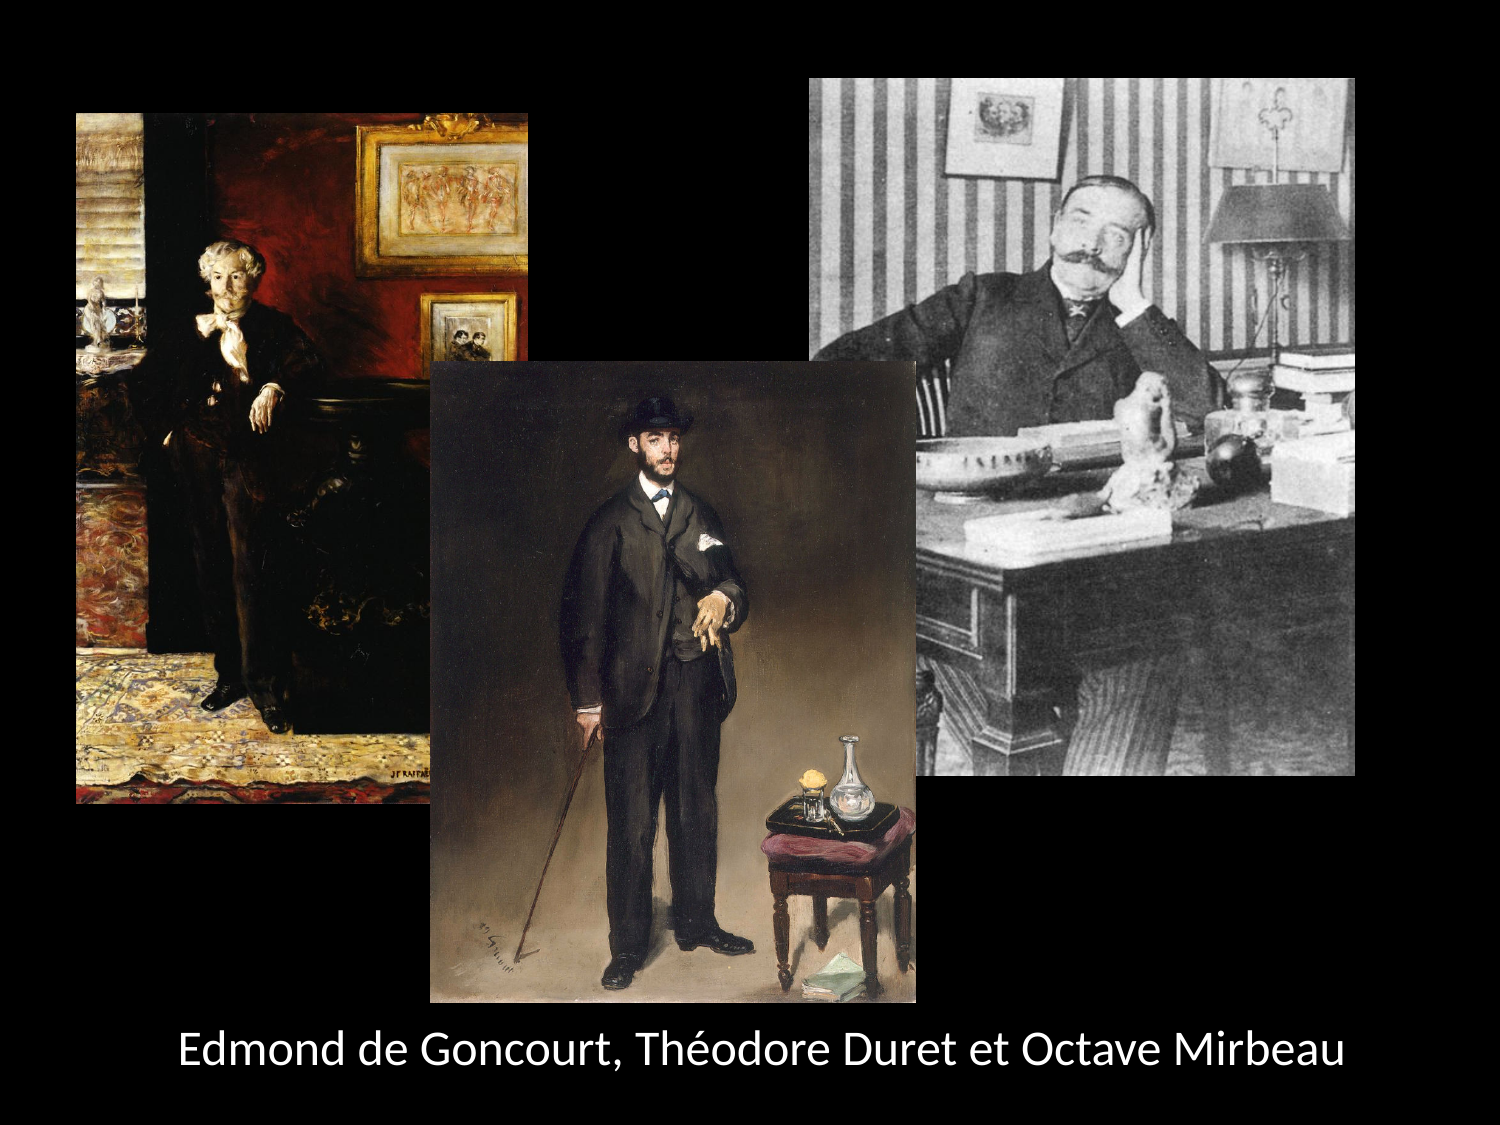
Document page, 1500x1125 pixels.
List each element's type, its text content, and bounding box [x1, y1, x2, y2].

title Edmond de Goncourt, Théodore Duret et Octave Mirbeau [64, 999, 1459, 1092]
picture [76, 78, 1355, 1003]
